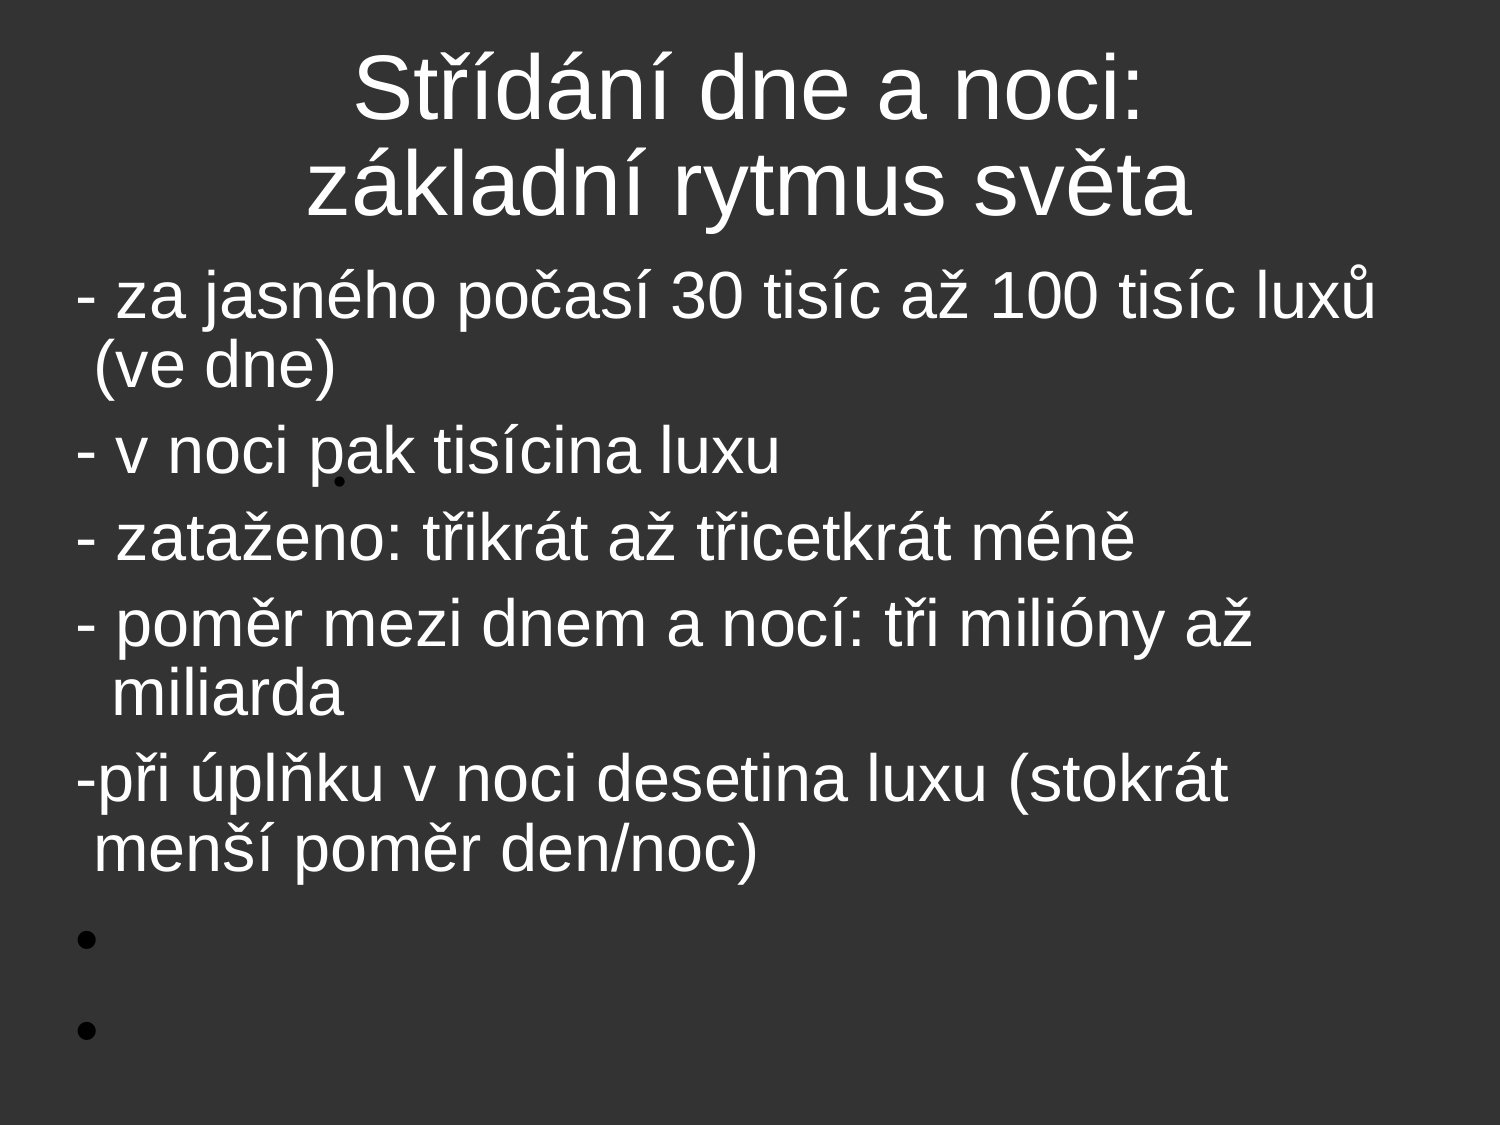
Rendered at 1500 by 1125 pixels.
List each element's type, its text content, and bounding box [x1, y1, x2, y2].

list - za jasného počasí 30 tisíc až 100 tisíc luxů (ve dne) - v noci pak tisícina luxu - zataženo: třikrát až třicetkrát méně - poměr mezi dnem a nocí: tři milióny až miliarda -při úplňku v noci desetina luxu (stokrát menší poměr den/noc) [75, 262, 1425, 1074]
text_box • [318, 449, 1196, 690]
title Střídání dne a noci: základní rytmus světa [75, 21, 1425, 257]
